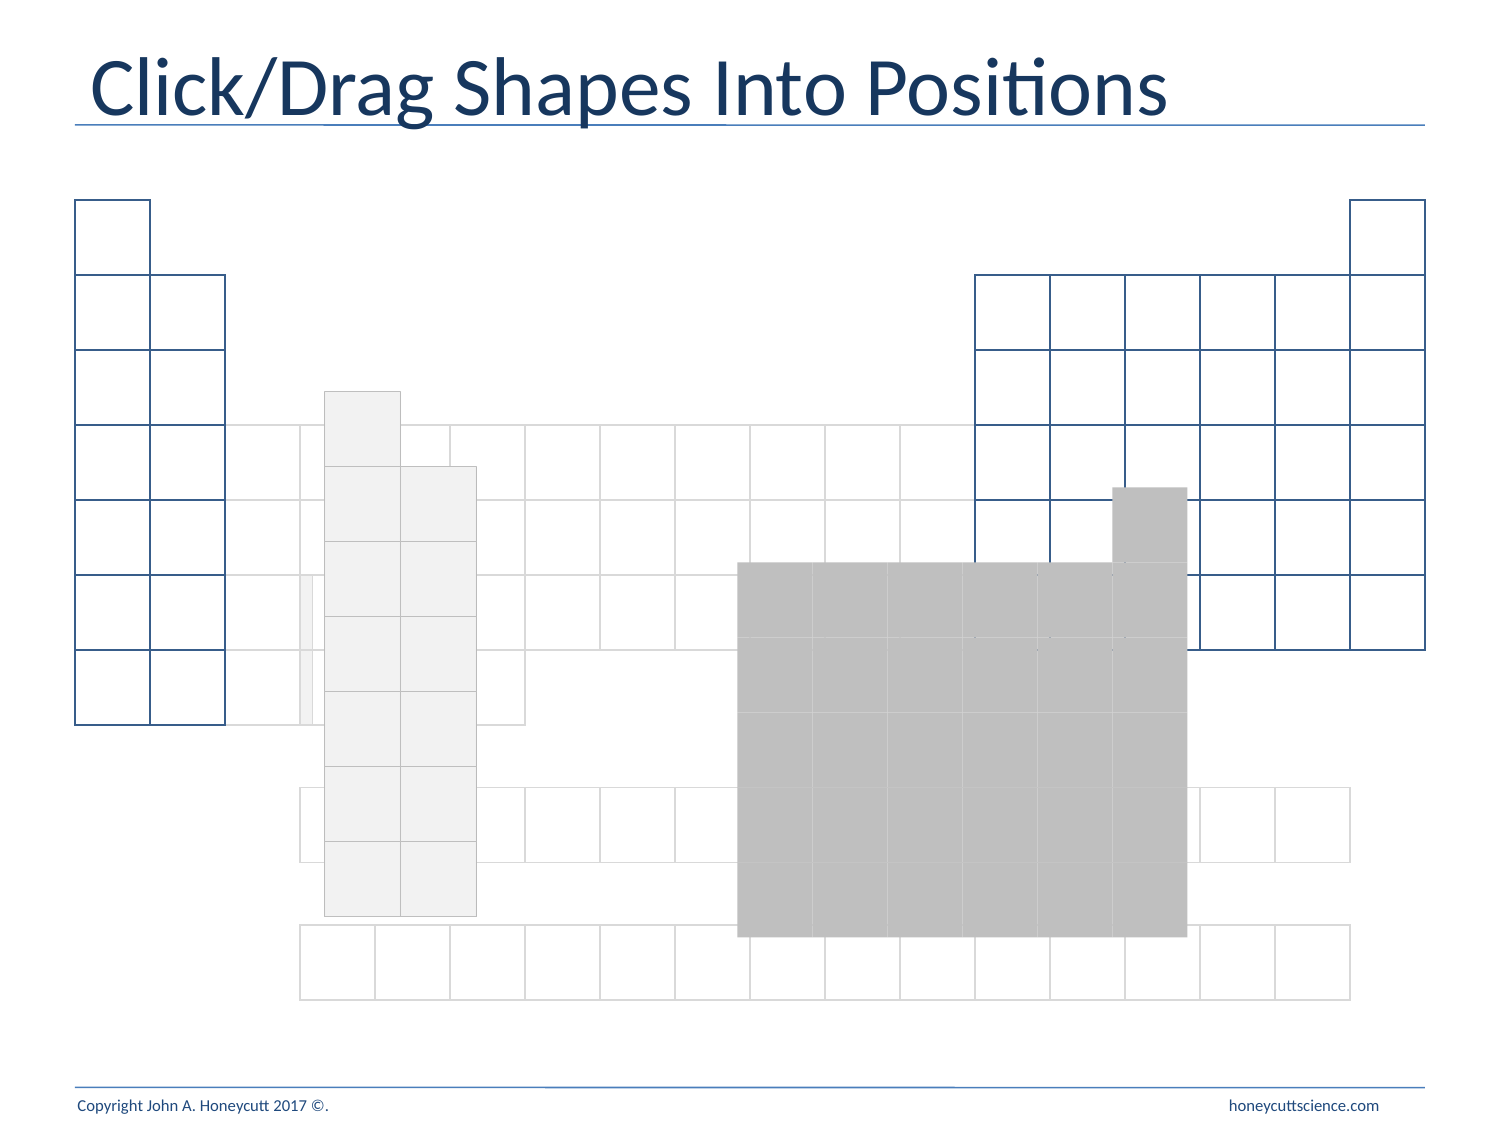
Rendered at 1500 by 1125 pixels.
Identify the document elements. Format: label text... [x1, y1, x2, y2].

picture [323, 390, 478, 918]
text_box [737, 487, 1188, 938]
title Click/Drag Shapes Into Positions [75, 45, 1425, 121]
